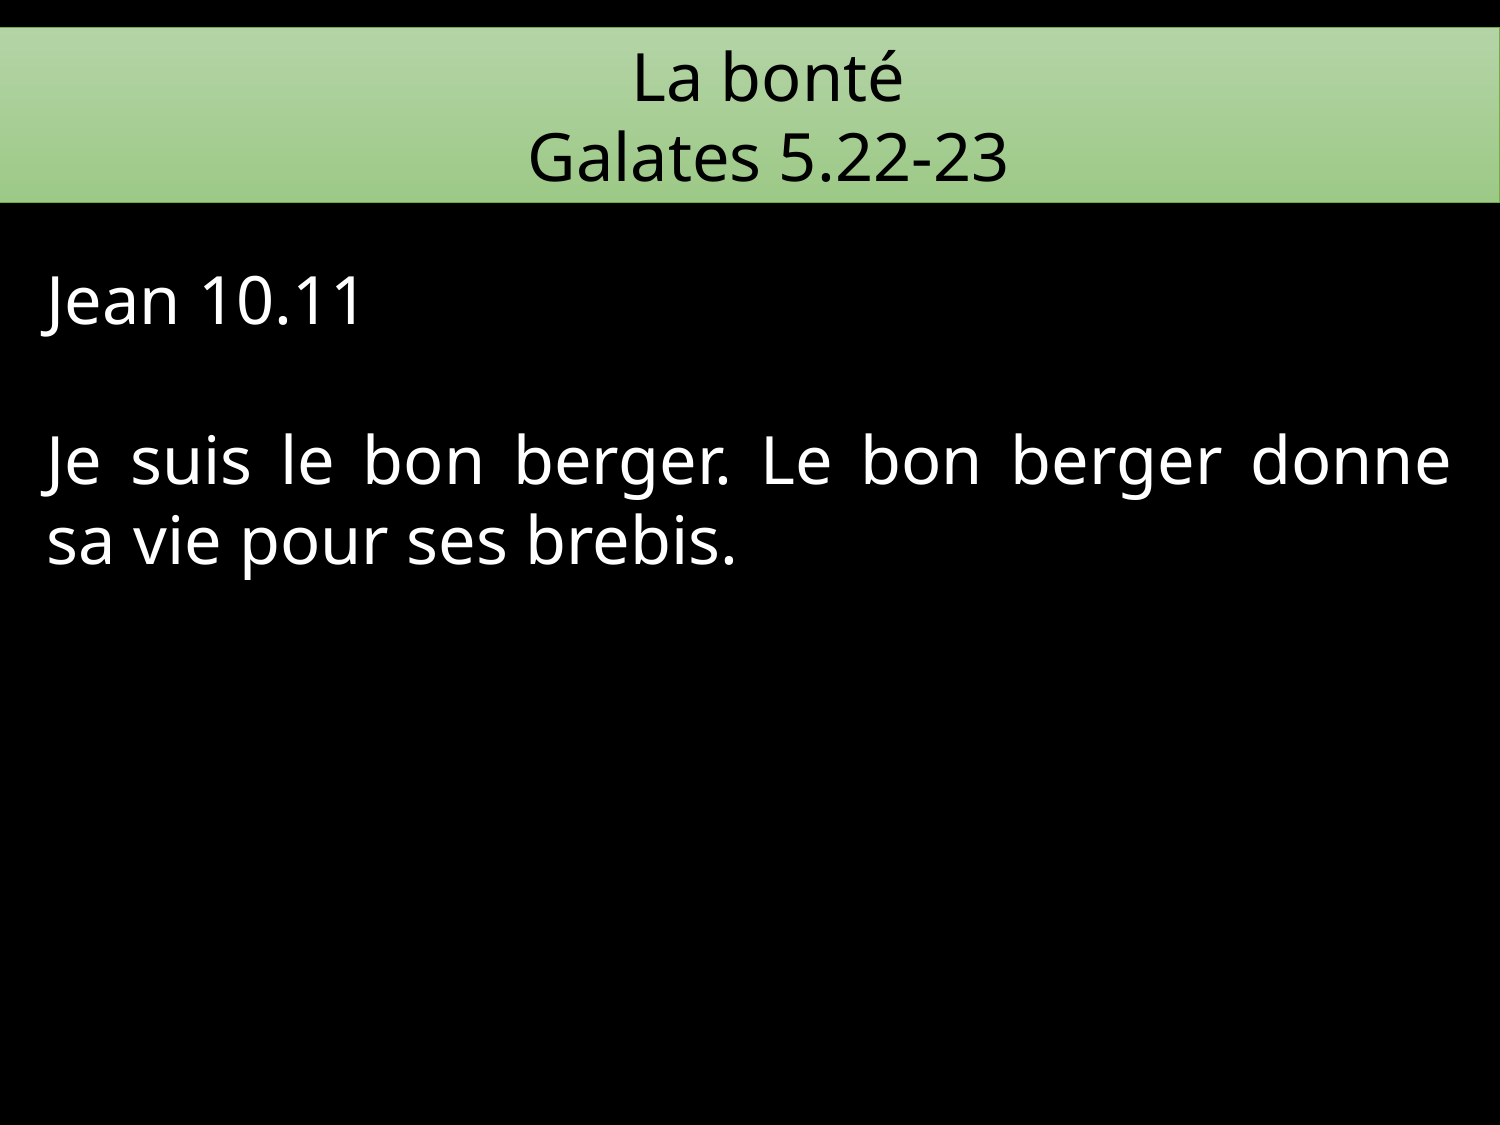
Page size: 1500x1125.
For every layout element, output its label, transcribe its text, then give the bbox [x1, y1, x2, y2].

text_box Jean 10.11 Je suis le bon berger. Le bon berger donne sa vie pour ses brebis. [31, 250, 1469, 586]
text_box La bonté Galates 5.22-23 [0, 27, 1500, 203]
